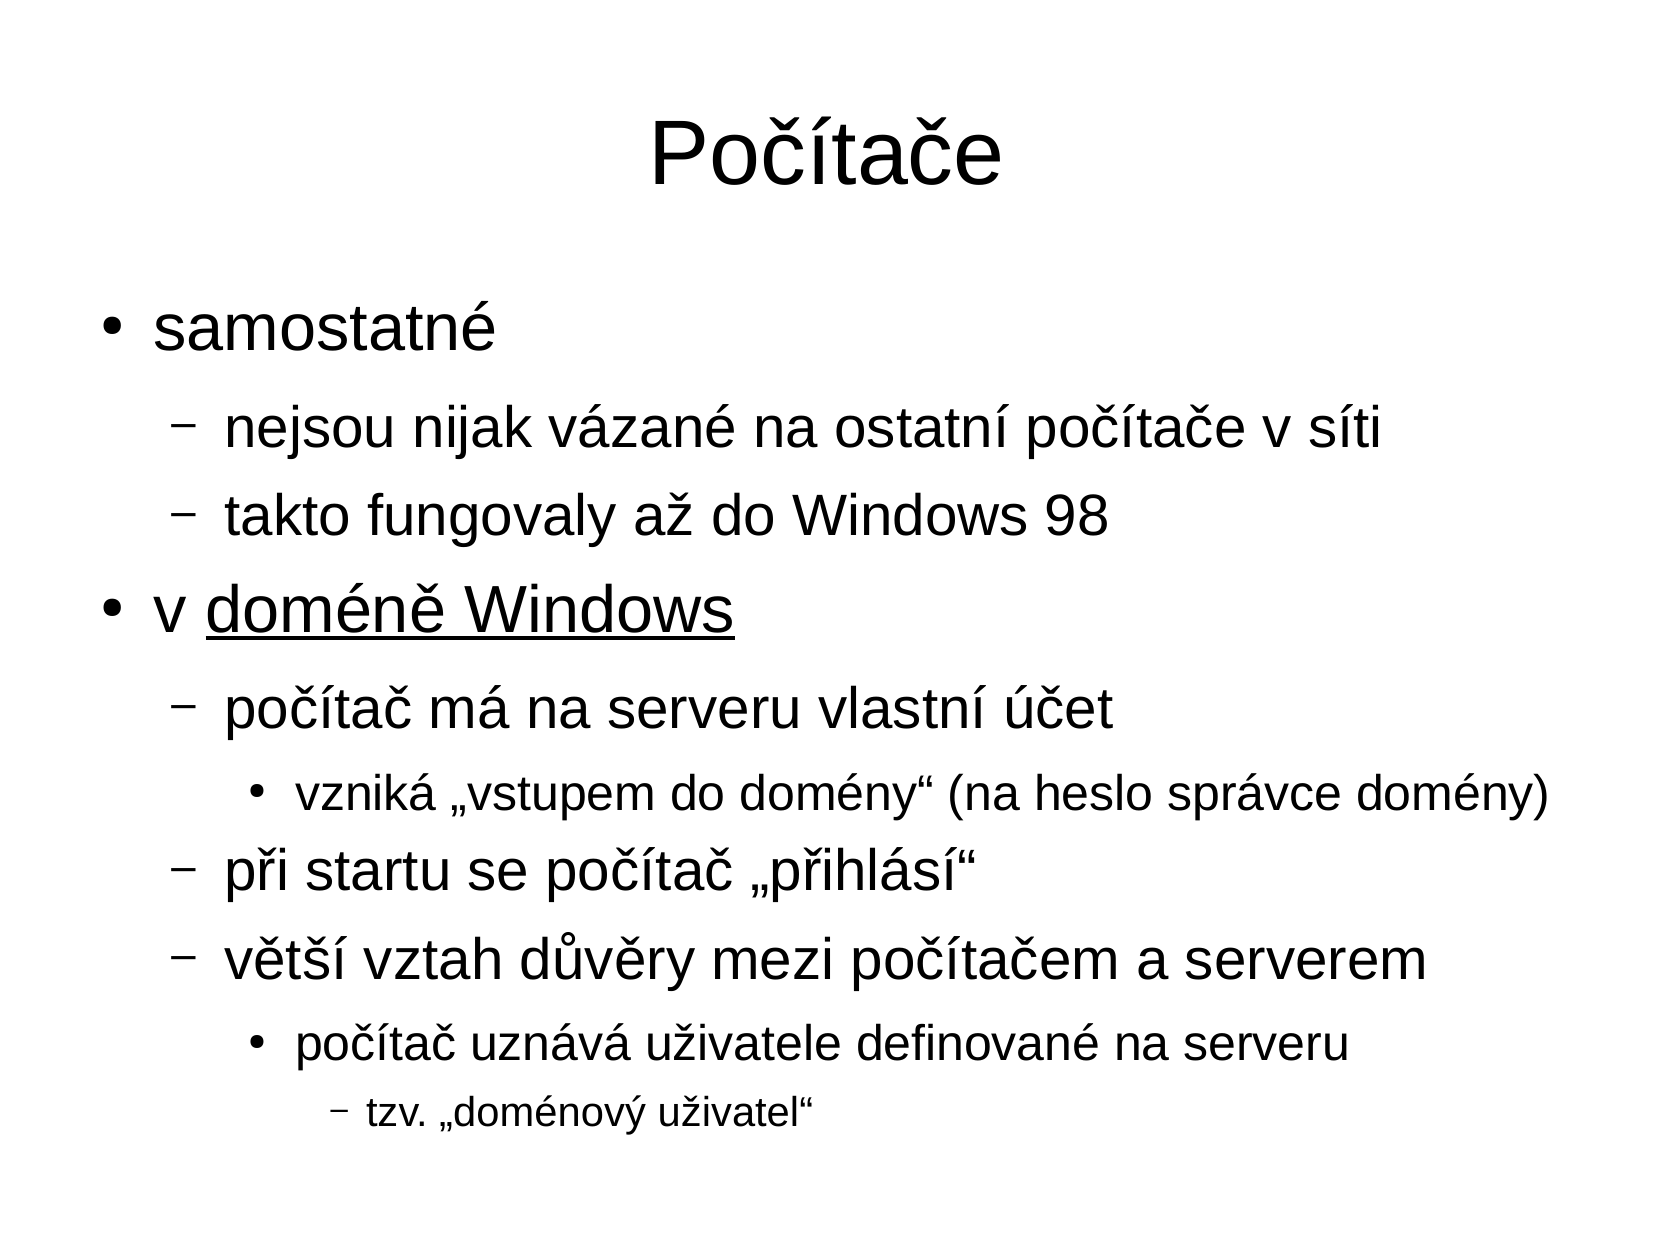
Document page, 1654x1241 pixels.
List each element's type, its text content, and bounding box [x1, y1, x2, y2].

list samostatné nejsou nijak vázané na ostatní počítače v síti takto fungovaly až do Windows 98 v doméně Windows počítač má na serveru vlastní účet vzniká „vstupem do domény“ (na heslo správce domény) při startu se počítač „přihlásí“ větší vztah důvěry mezi počítačem a serverem počítač uznává uživatele definované na serveru tzv. „doménový uživatel“ [82, 290, 1571, 1193]
title Počítače [82, 49, 1571, 257]
